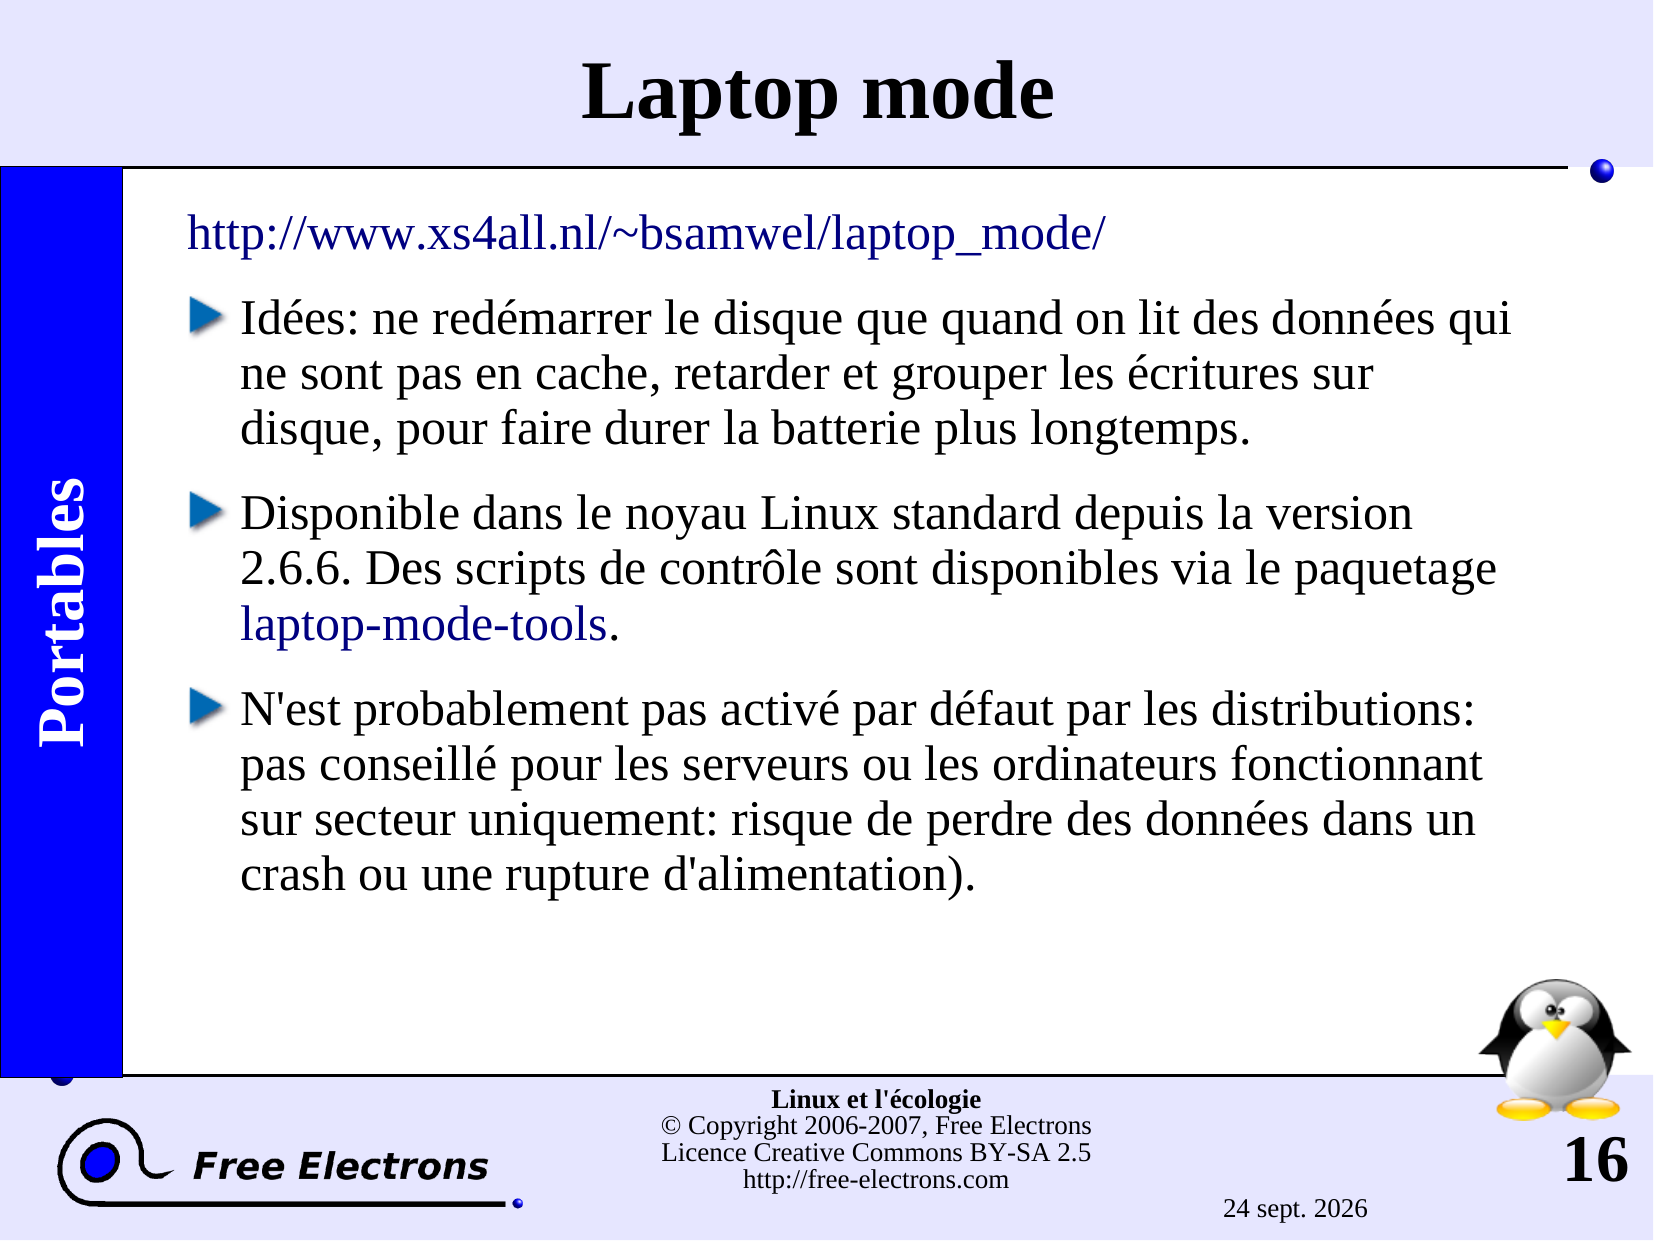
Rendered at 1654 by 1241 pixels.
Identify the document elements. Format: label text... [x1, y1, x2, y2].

list http://www.xs4all.nl/~bsamwel/laptop_mode/ Idées: ne redémarrer le disque que quand on lit des données qui ne sont pas en cache, retarder et grouper les écritures sur disque, pour faire durer la batterie plus longtemps. Disponible dans le noyau Linux standard depuis la version 2.6.6. Des scripts de contrôle sont disponibles via le paquetage laptop-mode-tools. N'est probablement pas activé par défaut par les distributions: pas conseillé pour les serveurs ou les ordinateurs fonctionnant sur secteur uniquement: risque de perdre des données dans un crash ou une rupture d'alimentation). [169, 204, 1518, 1055]
text_box Portables [0, 166, 123, 1078]
picture [50, 1107, 527, 1216]
picture [1476, 979, 1634, 1121]
title Laptop mode [33, 29, 1604, 153]
